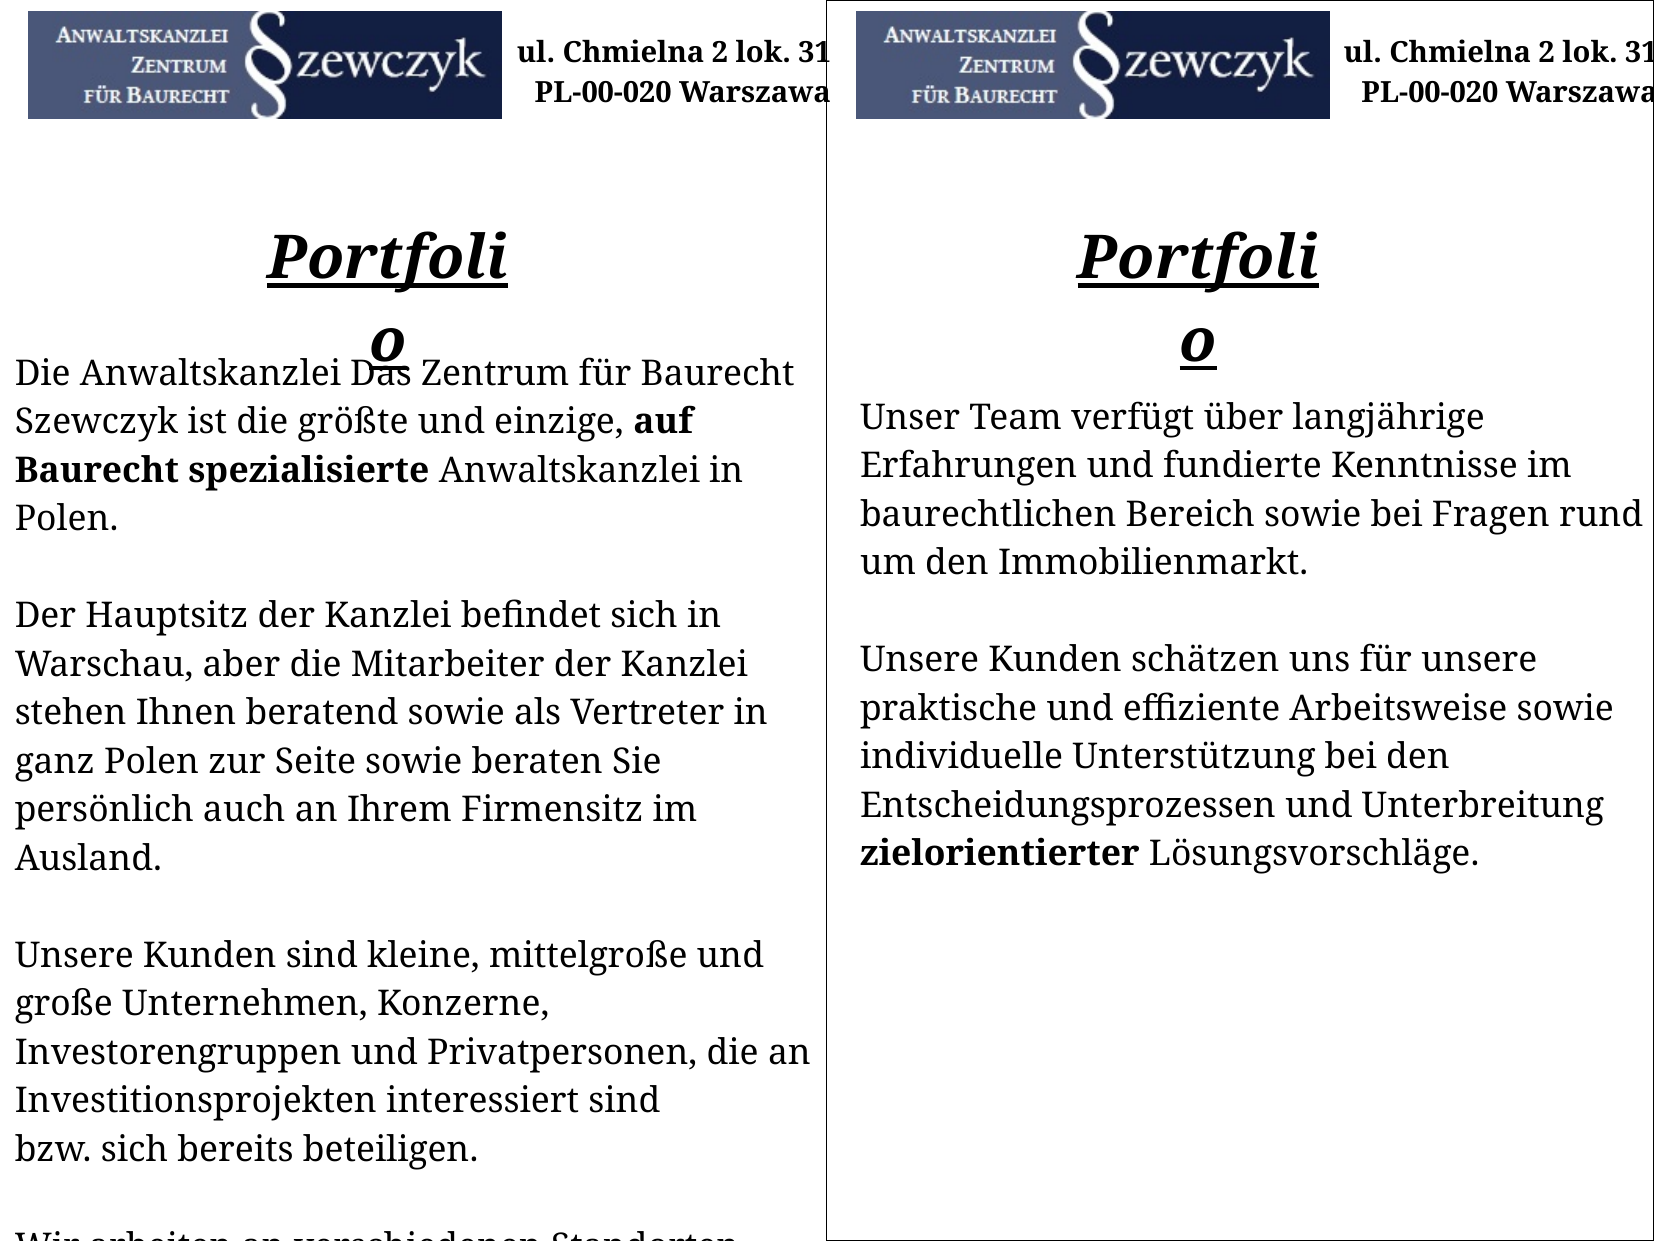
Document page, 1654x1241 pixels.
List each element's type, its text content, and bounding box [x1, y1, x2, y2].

picture [28, 11, 502, 119]
text_box Unser Team verfügt über langjährige Erfahrungen und fundierte Kenntnisse im baurechtlichen Bereich sowie bei Fragen rund um den Immobilienmarkt. Unsere Kunden schätzen uns für unsere praktische und effiziente Arbeitsweise sowie individuelle Unterstützung bei den Entscheidungsprozessen und Unterbreitung zielorientierter Lösungsvorschläge. [845, 383, 1595, 875]
text_box Portfolio [1062, 206, 1342, 303]
text_box Portfolio [252, 206, 532, 303]
text_box Die Anwaltskanzlei Das Zentrum für Baurecht Szewczyk ist die größte und einzige, auf Baurecht spezialisierte Anwaltskanzlei in Polen. Der Hauptsitz der Kanzlei befindet sich in Warschau, aber die Mitarbeiter der Kanzlei stehen Ihnen beratend sowie als Vertreter in ganz Polen zur Seite sowie beraten Sie persönlich auch an Ihrem Firmensitz im Ausland. Unsere Kunden sind kleine, mittelgroße und große Unternehmen, Konzerne, Investorengruppen und Privatpersonen, die an Investitionsprojekten interessiert sind bzw. sich bereits beteiligen. Wir arbeiten an verschiedenen Standorten einzeln sowie als Spezialisten-Teams. [0, 340, 827, 1212]
text_box [826, 0, 1654, 1241]
text_box ul. Chmielna 2 lok. 31 PL-00-020 Warszawa [1328, 24, 1654, 119]
picture [856, 11, 1330, 119]
text_box ul. Chmielna 2 lok. 31 PL-00-020 Warszawa [501, 24, 827, 119]
